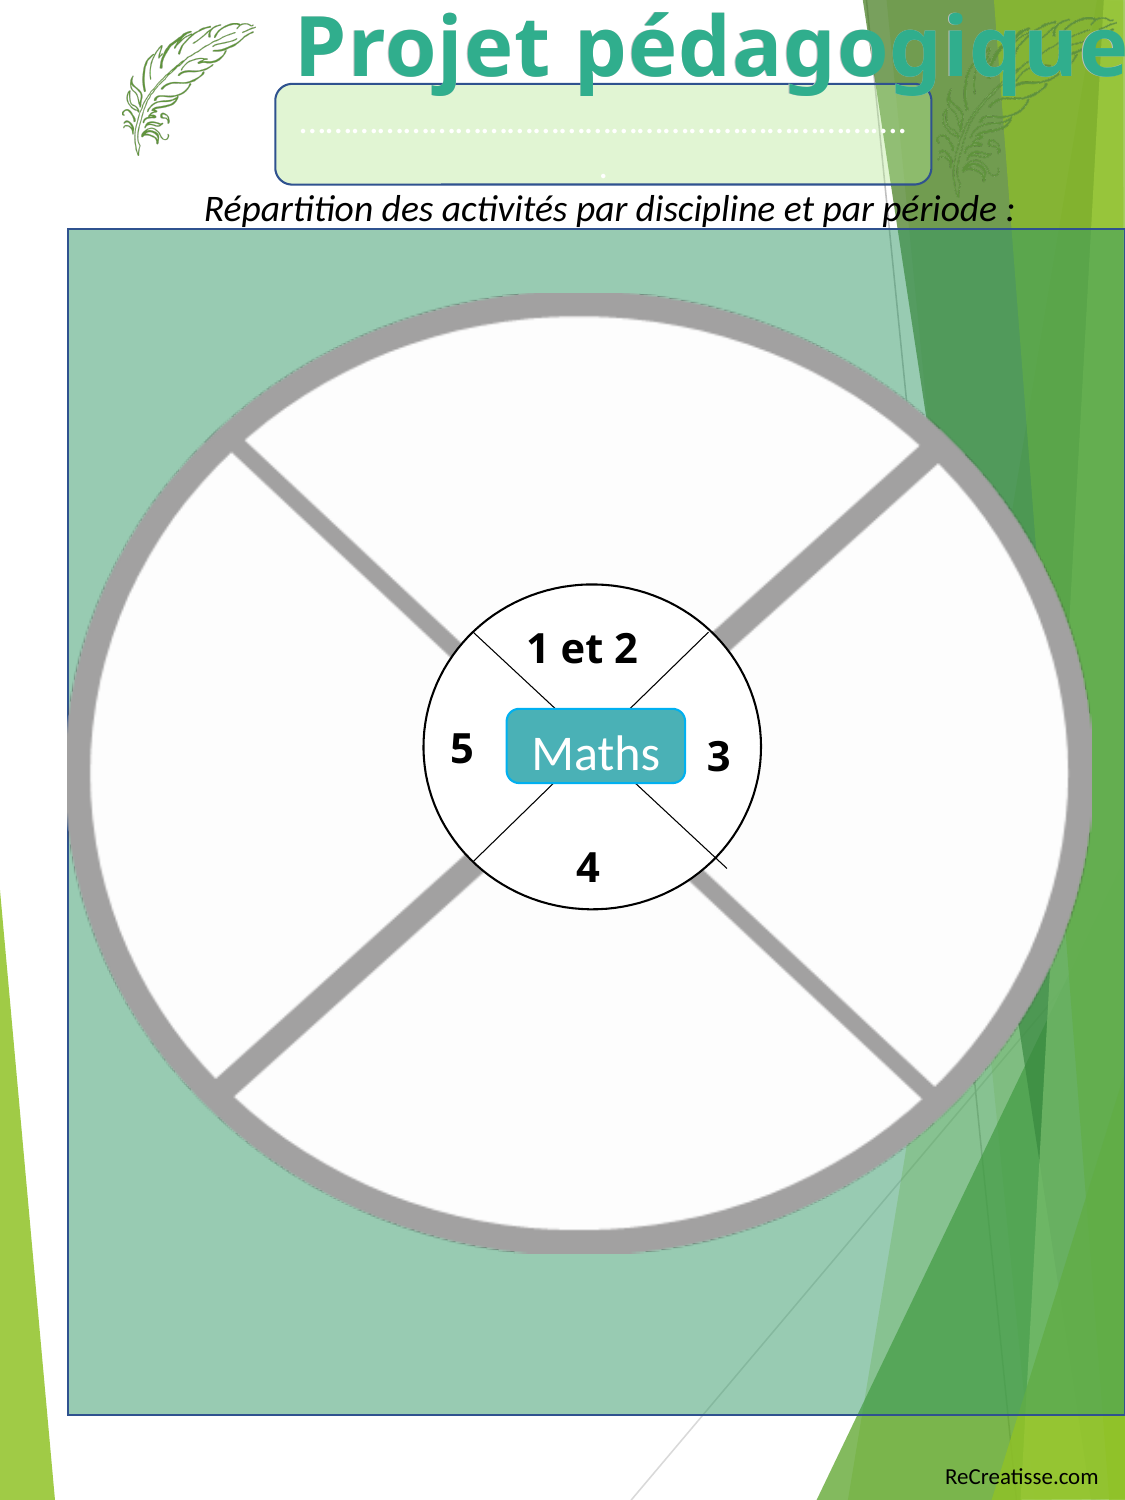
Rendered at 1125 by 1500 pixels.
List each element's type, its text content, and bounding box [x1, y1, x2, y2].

text_box 5 [435, 714, 489, 779]
text_box Maths [506, 708, 686, 784]
text_box Répartition des activités par discipline et par période : [189, 177, 1032, 237]
text_box 1 et 2 [511, 614, 654, 679]
text_box [68, 229, 1125, 1415]
picture [67, 293, 1092, 1254]
text_box [473, 584, 762, 857]
text_box [423, 632, 552, 861]
text_box 4 [561, 833, 615, 899]
text_box [474, 784, 715, 910]
text_box Projet pédagogique [280, 0, 1125, 201]
text_box ReCreatisse.com [930, 1454, 1114, 1497]
picture [122, 23, 256, 156]
text_box 3 [692, 722, 746, 787]
